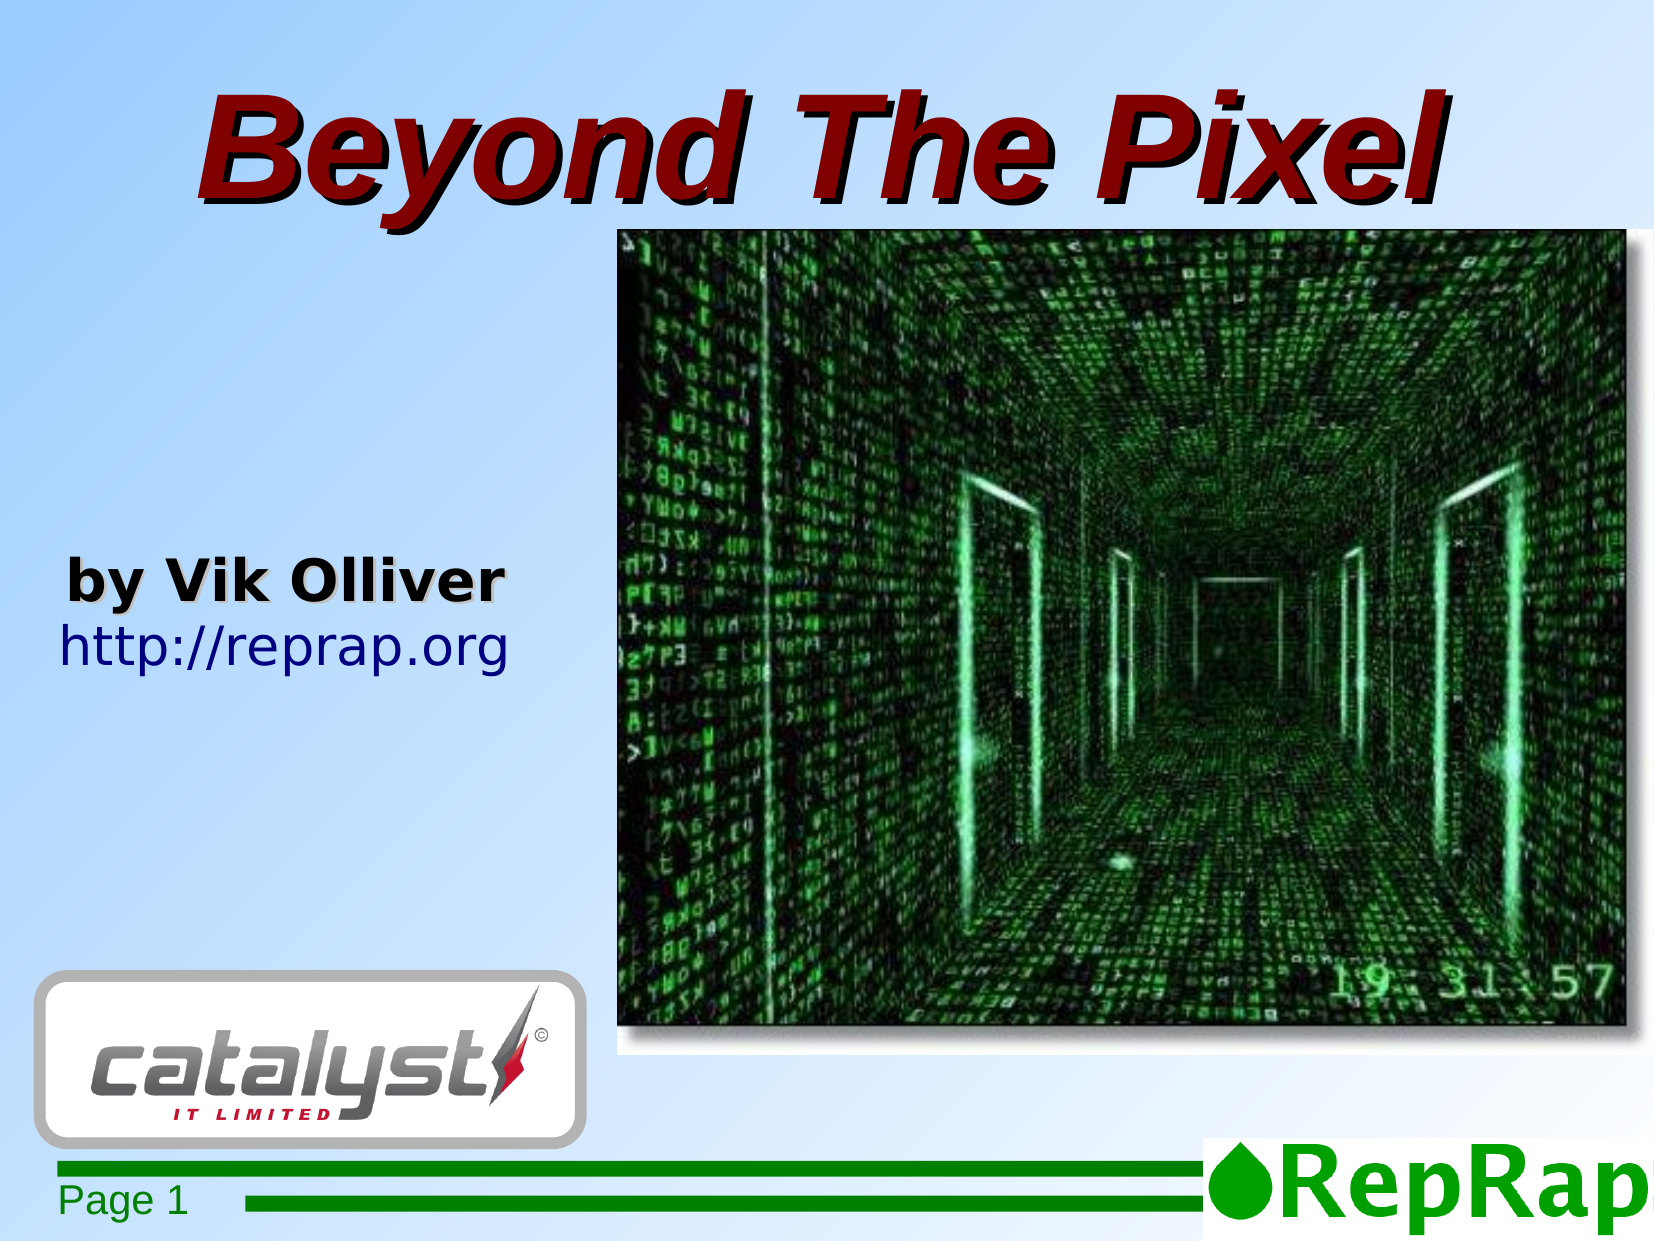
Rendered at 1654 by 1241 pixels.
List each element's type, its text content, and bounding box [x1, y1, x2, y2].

subtitle by Vik Olliver http://reprap.org [0, 456, 643, 769]
title Beyond The Pixel [195, 0, 1505, 333]
text_box [39, 975, 581, 1144]
picture [617, 229, 1654, 1055]
picture [91, 984, 548, 1120]
picture [1203, 1138, 1654, 1241]
